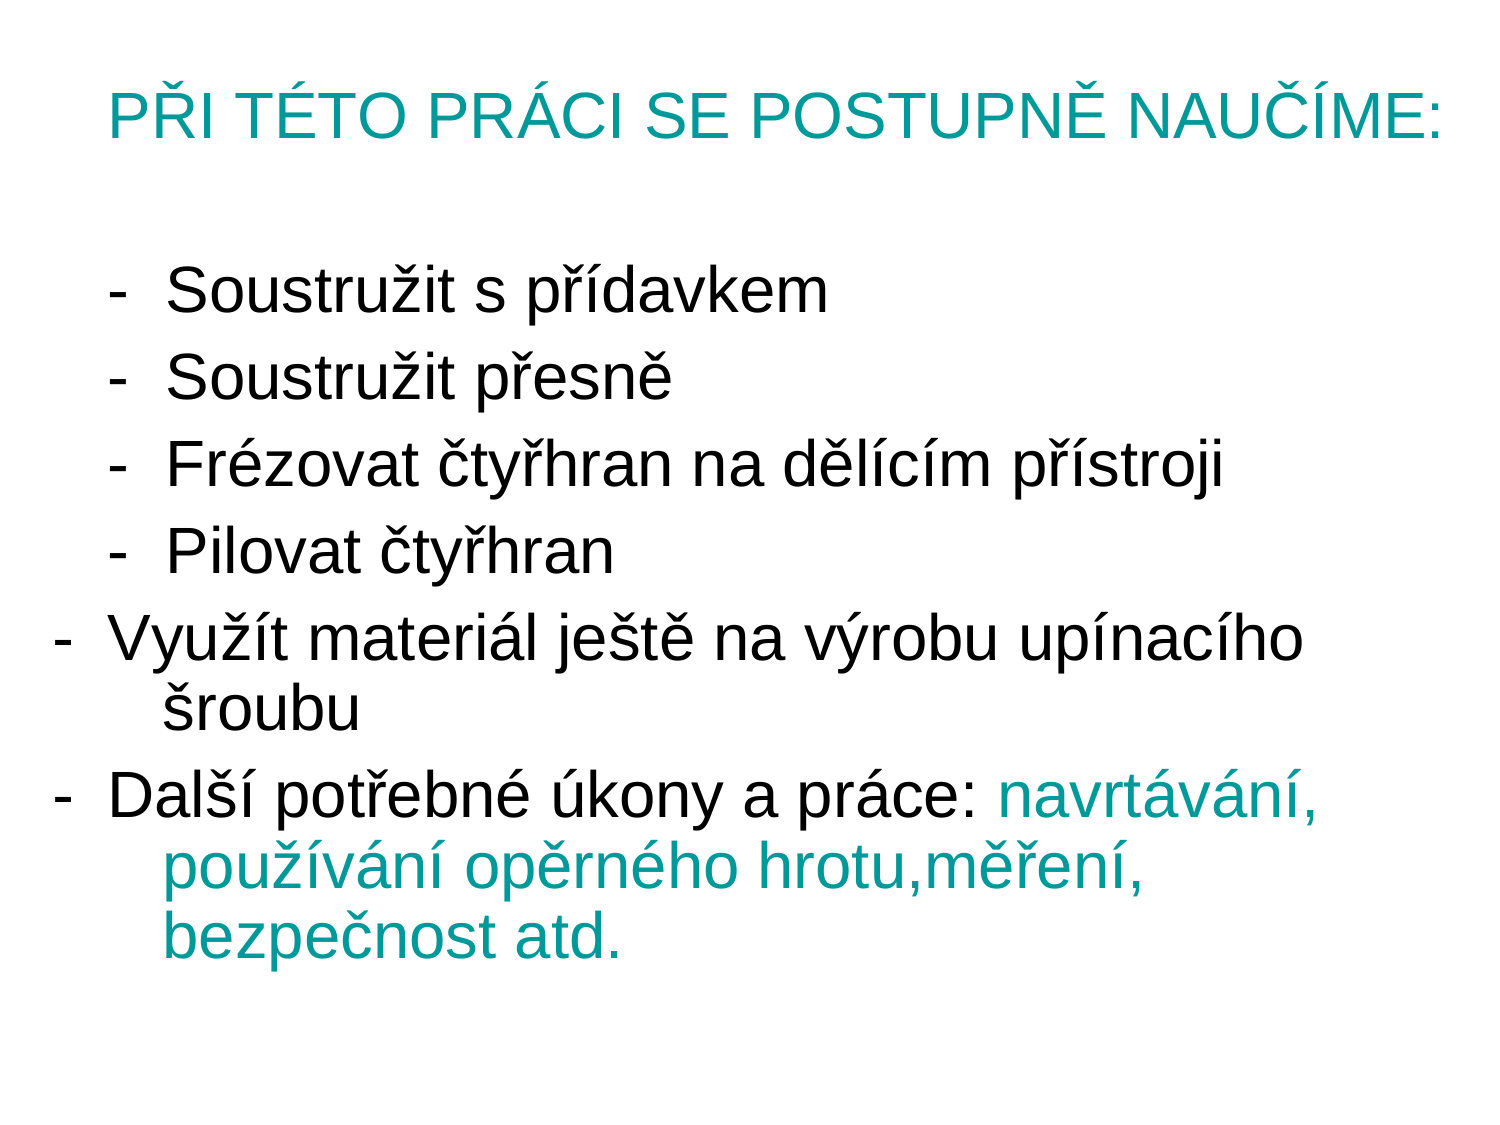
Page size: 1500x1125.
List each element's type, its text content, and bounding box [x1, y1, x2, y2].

list PŘI TÉTO PRÁCI SE POSTUPNĚ NAUČÍME: - Soustružit s přídavkem - Soustružit přesně - Frézovat čtyřhran na dělícím přístroji - Pilovat čtyřhran Využít materiál ještě na výrobu upínacího šroubu Další potřebné úkony a práce: navrtávání, používání opěrného hrotu,měření, bezpečnost atd. [37, 75, 1476, 1005]
